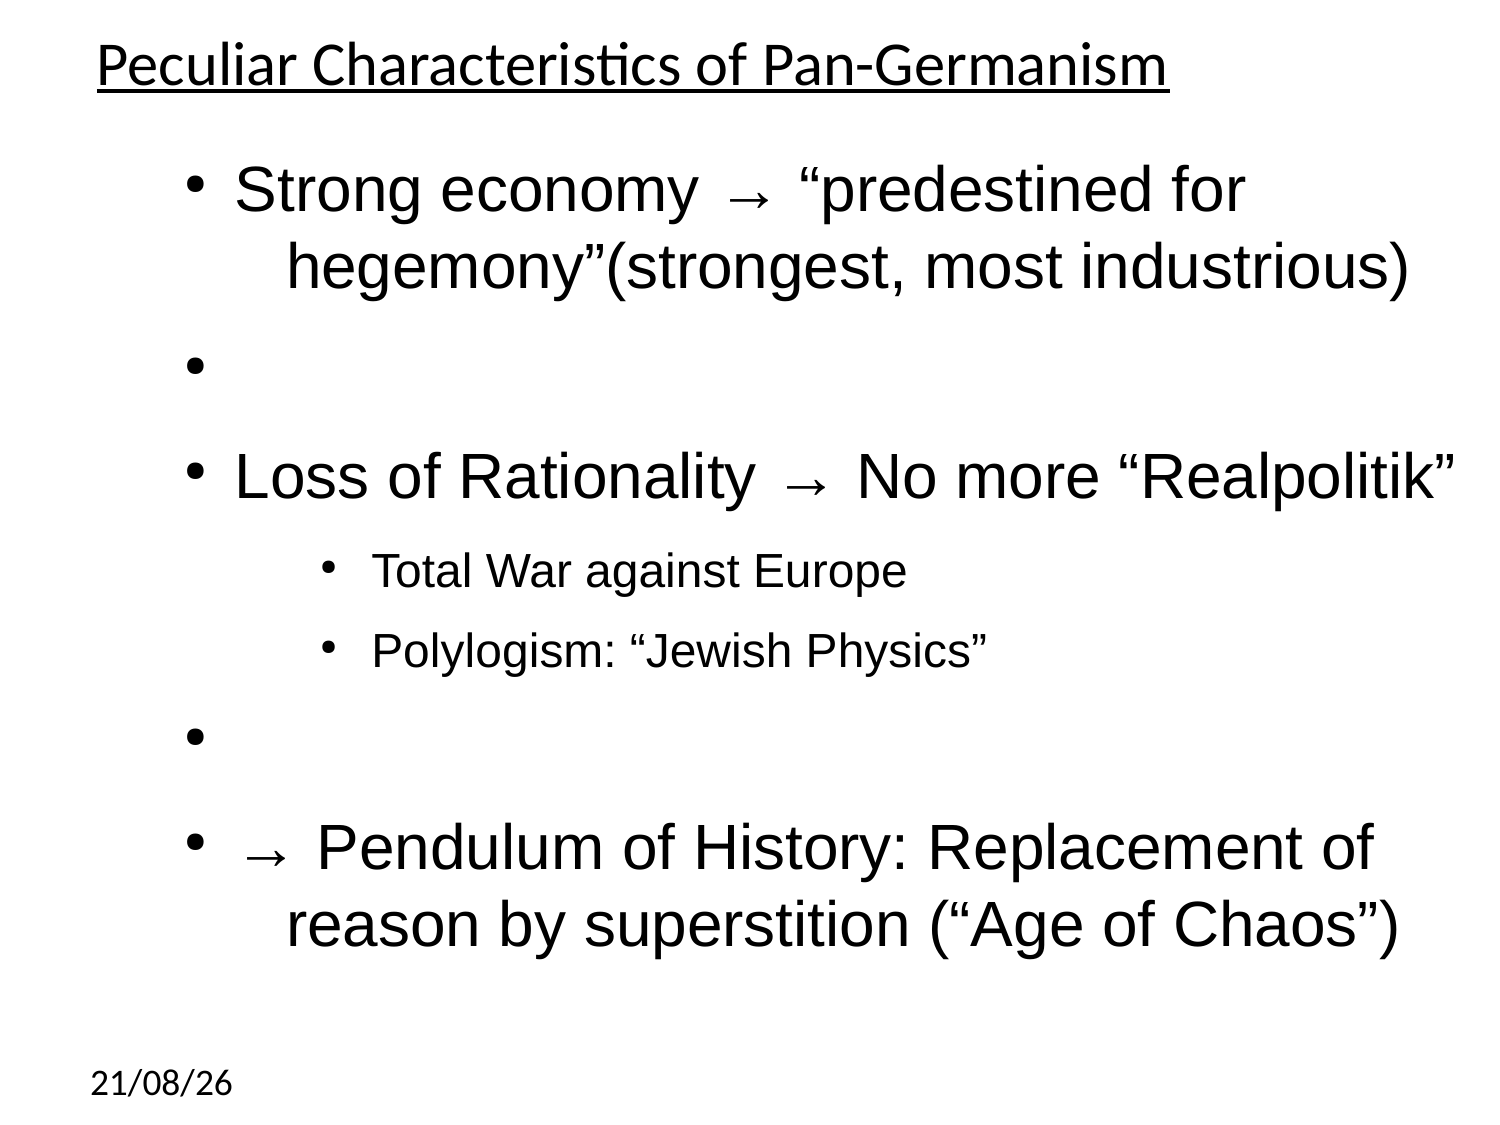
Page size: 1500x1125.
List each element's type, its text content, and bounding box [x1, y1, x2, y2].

title Peculiar Characteristics of Pan-Germanism [96, 0, 1447, 148]
list Strong economy → “predestined for hegemony”(strongest, most industrious) Loss of Rationality → No more “Realpolitik” Total War against Europe Polylogism: “Jewish Physics” → Pendulum of History: Replacement of reason by superstition (“Age of Chaos”) [150, 147, 1500, 971]
text_box 2013/3/15 [75, 1042, 425, 1103]
